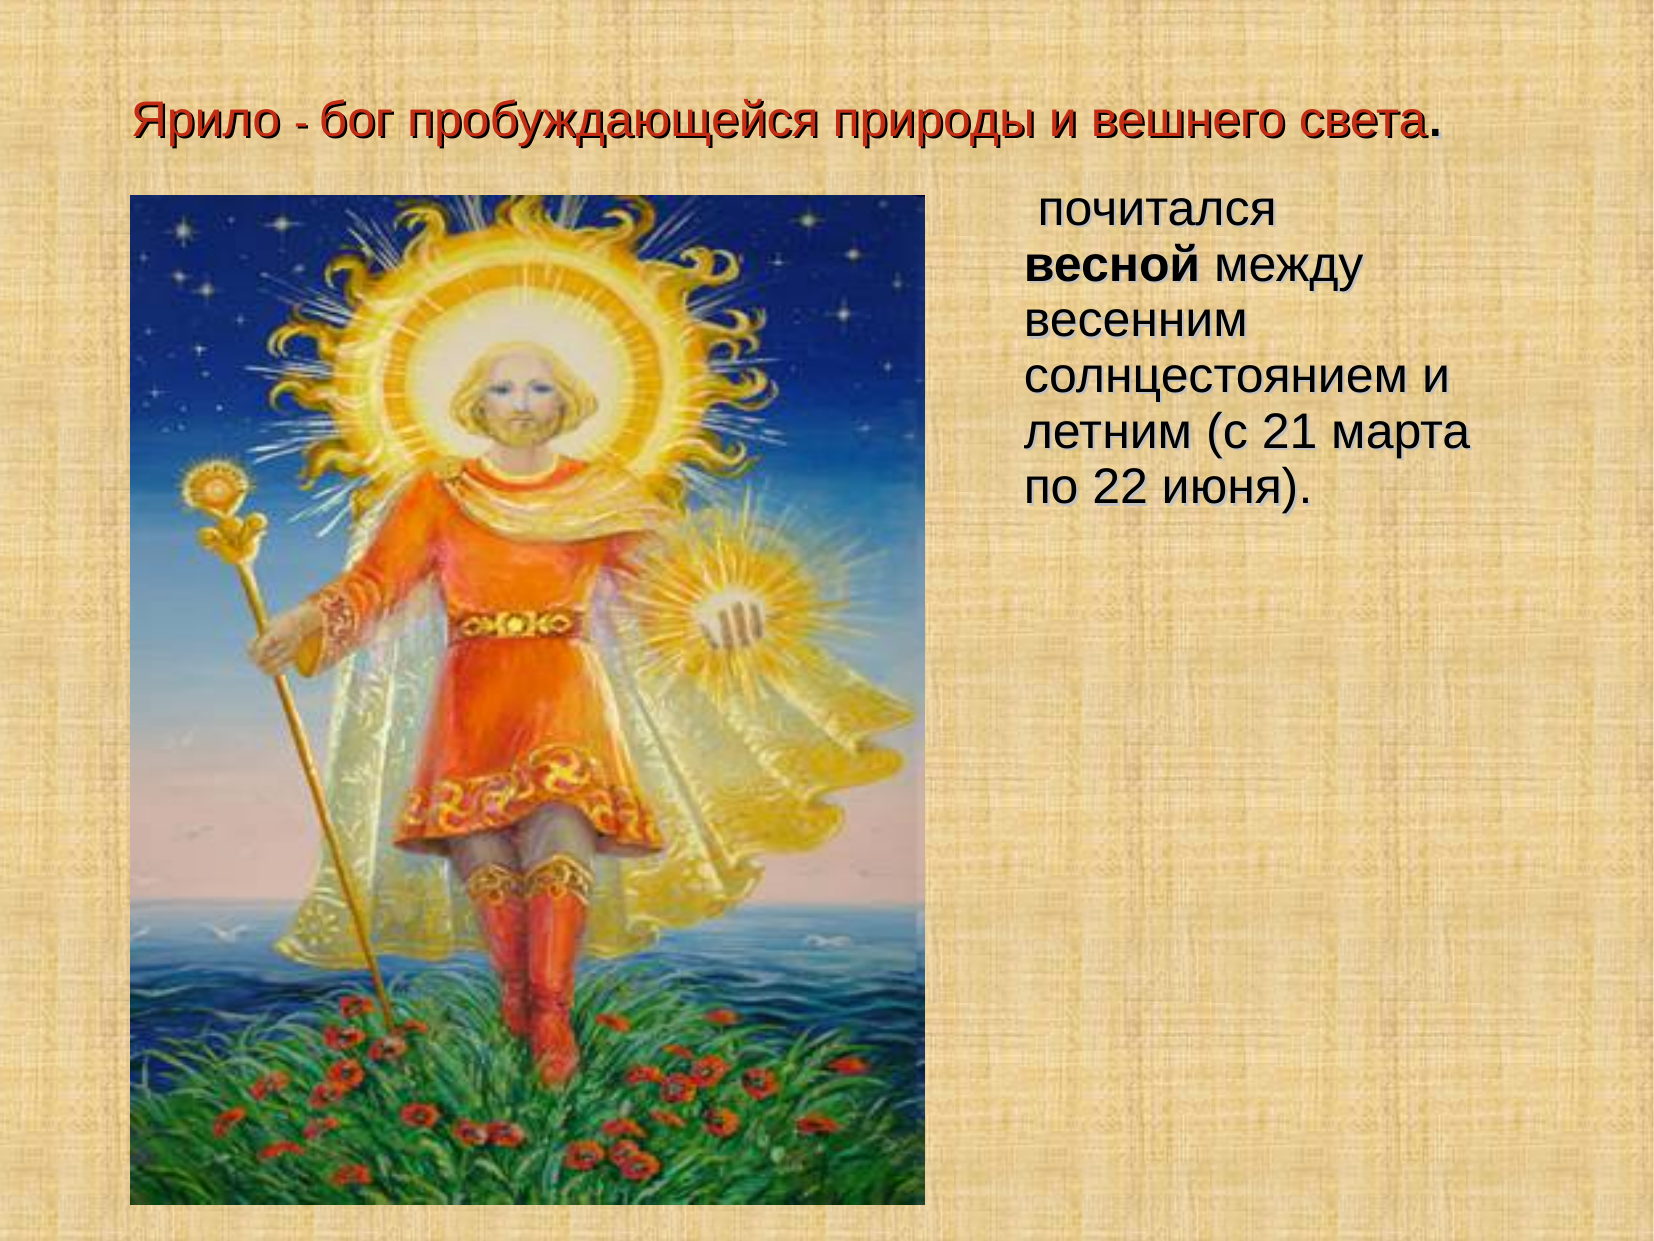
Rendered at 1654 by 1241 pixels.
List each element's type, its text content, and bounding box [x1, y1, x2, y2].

text_box почитался весной между весенним солнцестоянием и летним (с 21 марта по 22 июня). [1009, 172, 1490, 847]
text_box Ярило - бог пробуждающейся природы и вешнего света. [111, 24, 1465, 196]
picture [0, 0, 1654, 1241]
